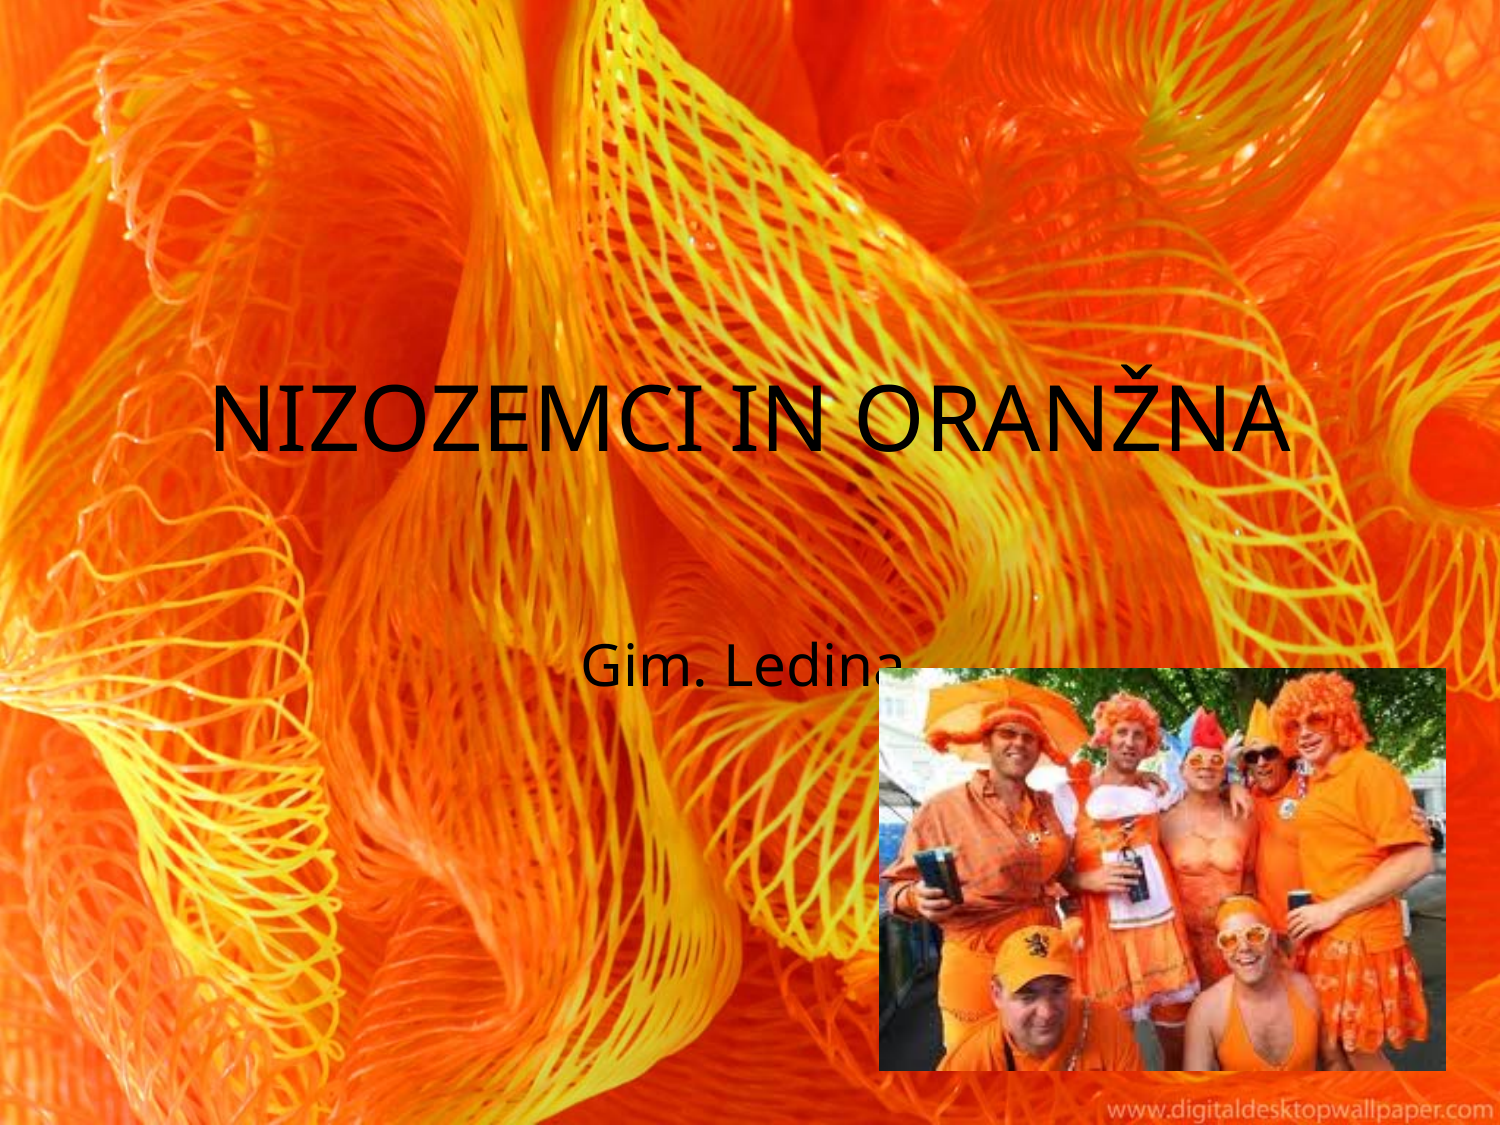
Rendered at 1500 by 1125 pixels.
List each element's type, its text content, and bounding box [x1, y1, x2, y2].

picture [0, 0, 1500, 1125]
title NIZOZEMCI IN ORANŽNA [112, 349, 1388, 591]
subtitle Gim. Ledina [218, 538, 1269, 827]
